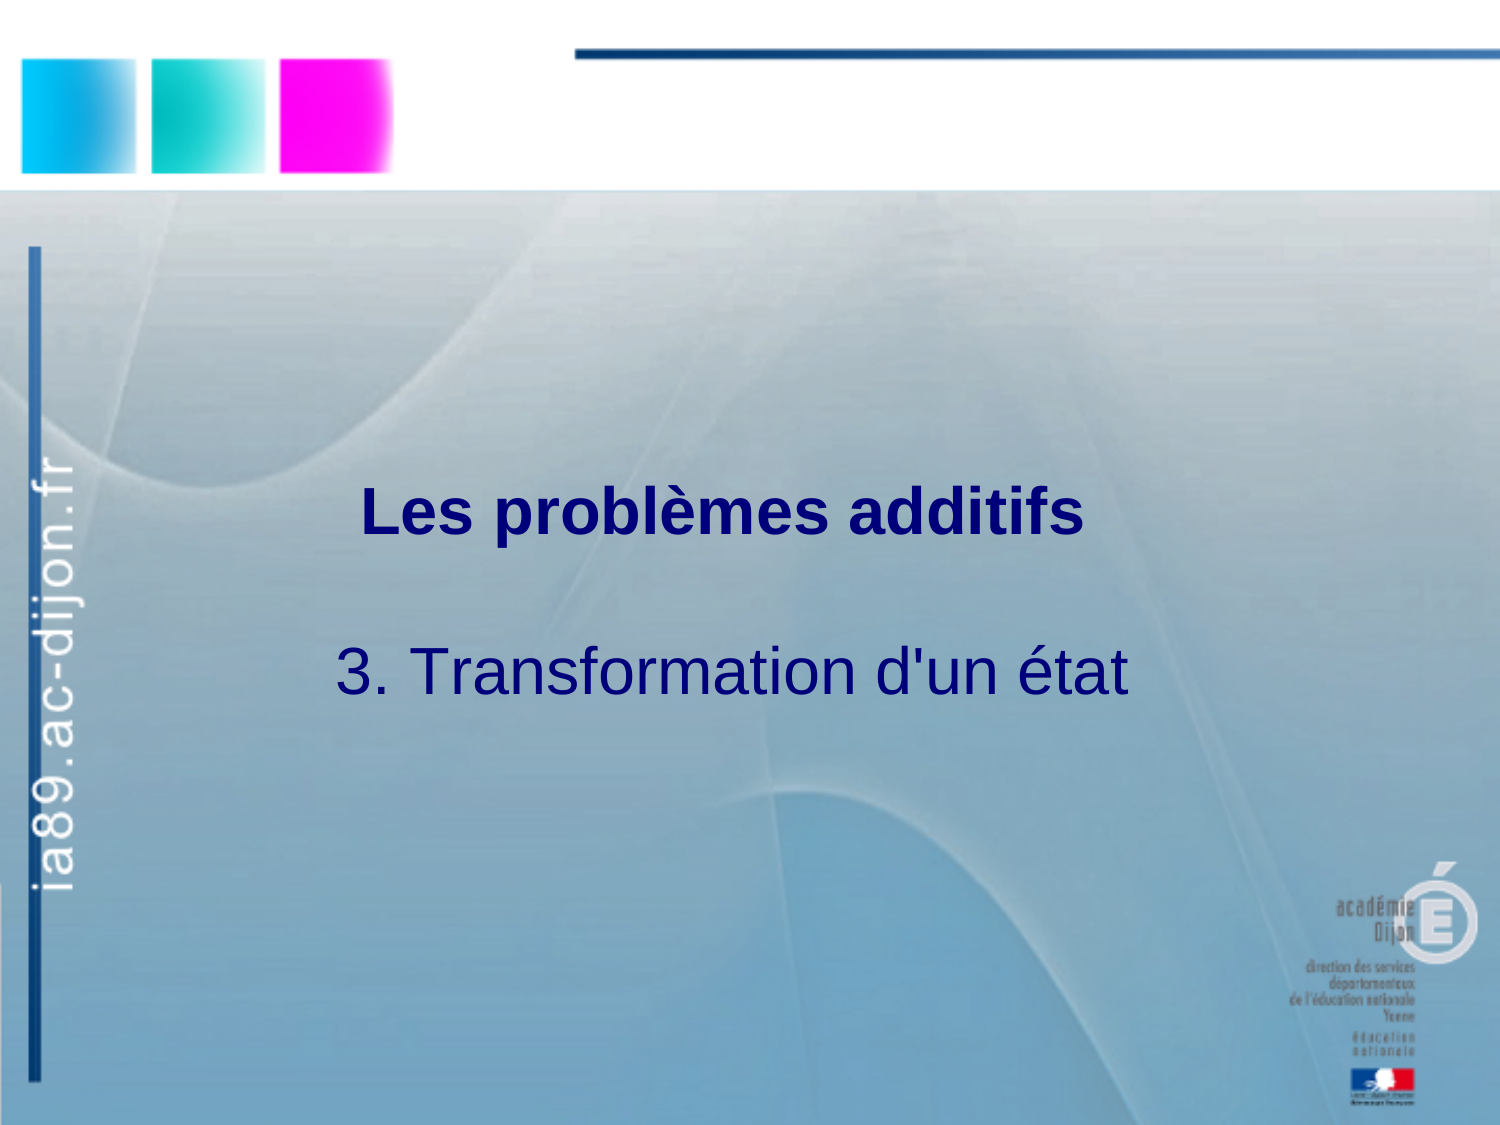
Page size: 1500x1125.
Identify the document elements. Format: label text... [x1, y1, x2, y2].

picture [0, 0, 1500, 1125]
text_box Les problèmes additifs 3. Transformation d'un état [200, 460, 1264, 792]
